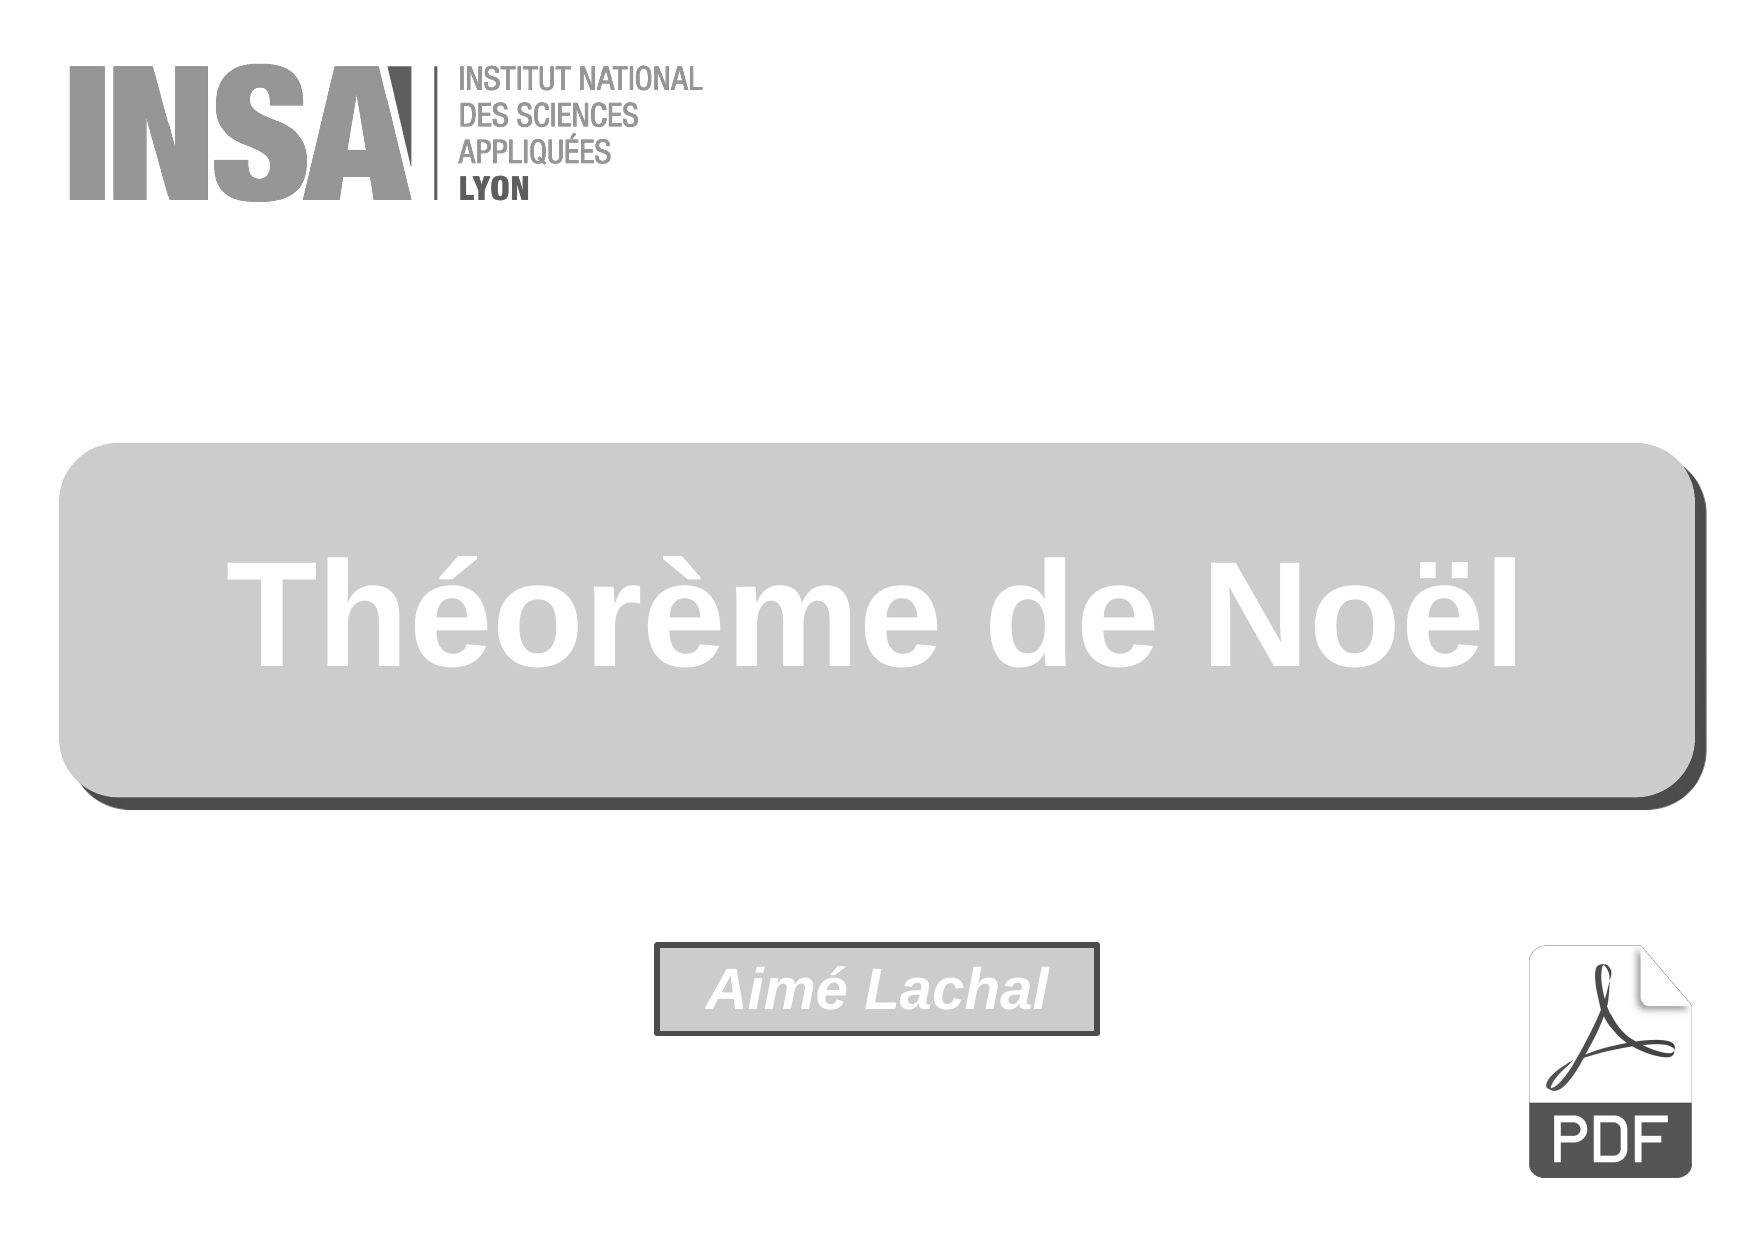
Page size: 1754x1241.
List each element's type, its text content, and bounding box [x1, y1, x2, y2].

text_box Théorème de Noël [59, 442, 1695, 798]
title Aimé Lachal [657, 944, 1098, 1034]
picture [59, 58, 713, 207]
picture [1526, 944, 1695, 1182]
